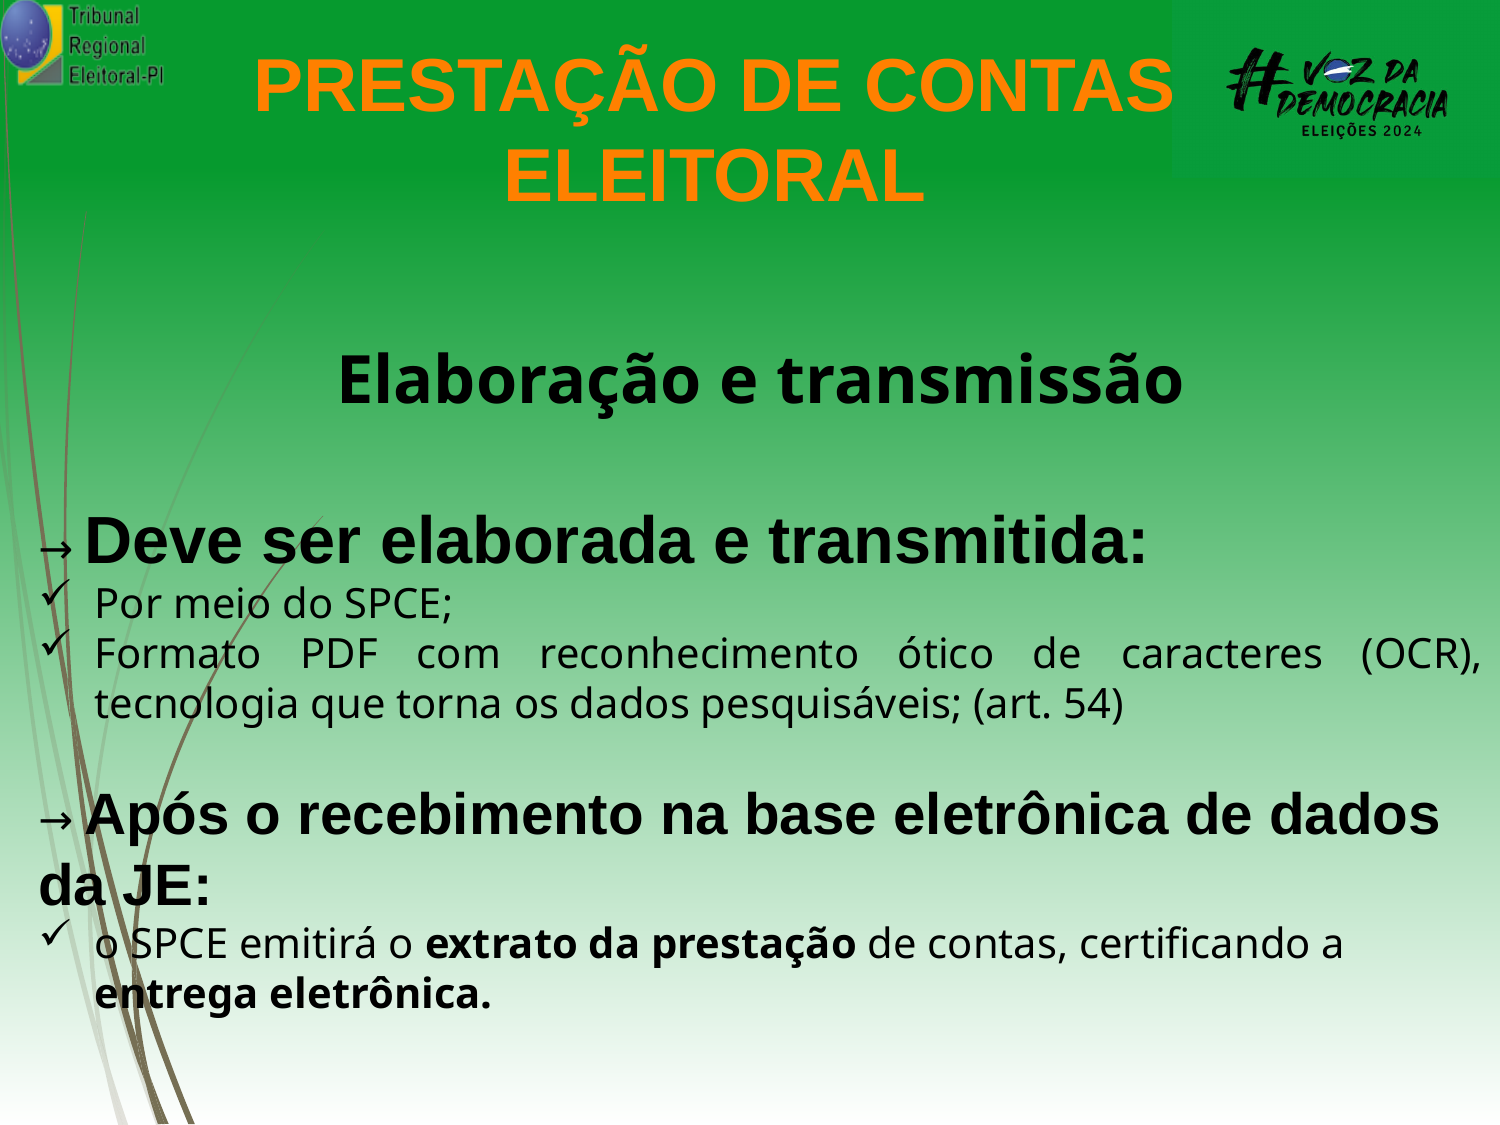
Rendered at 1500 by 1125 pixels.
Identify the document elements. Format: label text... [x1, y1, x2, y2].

picture [1172, 0, 1500, 178]
text_box Elaboração e transmissão → Deve ser elaborada e transmitida: Por meio do SPCE; Formato PDF com reconhecimento ótico de caracteres (OCR), tecnologia que torna os dados pesquisáveis; (art. 54) → Após o recebimento na base eletrônica de dados da JE: o SPCE emitirá o extrato da prestação de contas, certificando a entrega eletrônica. [23, 249, 1498, 1099]
text_box PRESTAÇÃO DE CONTAS ELEITORAL [0, 0, 1477, 214]
picture [0, 0, 178, 94]
